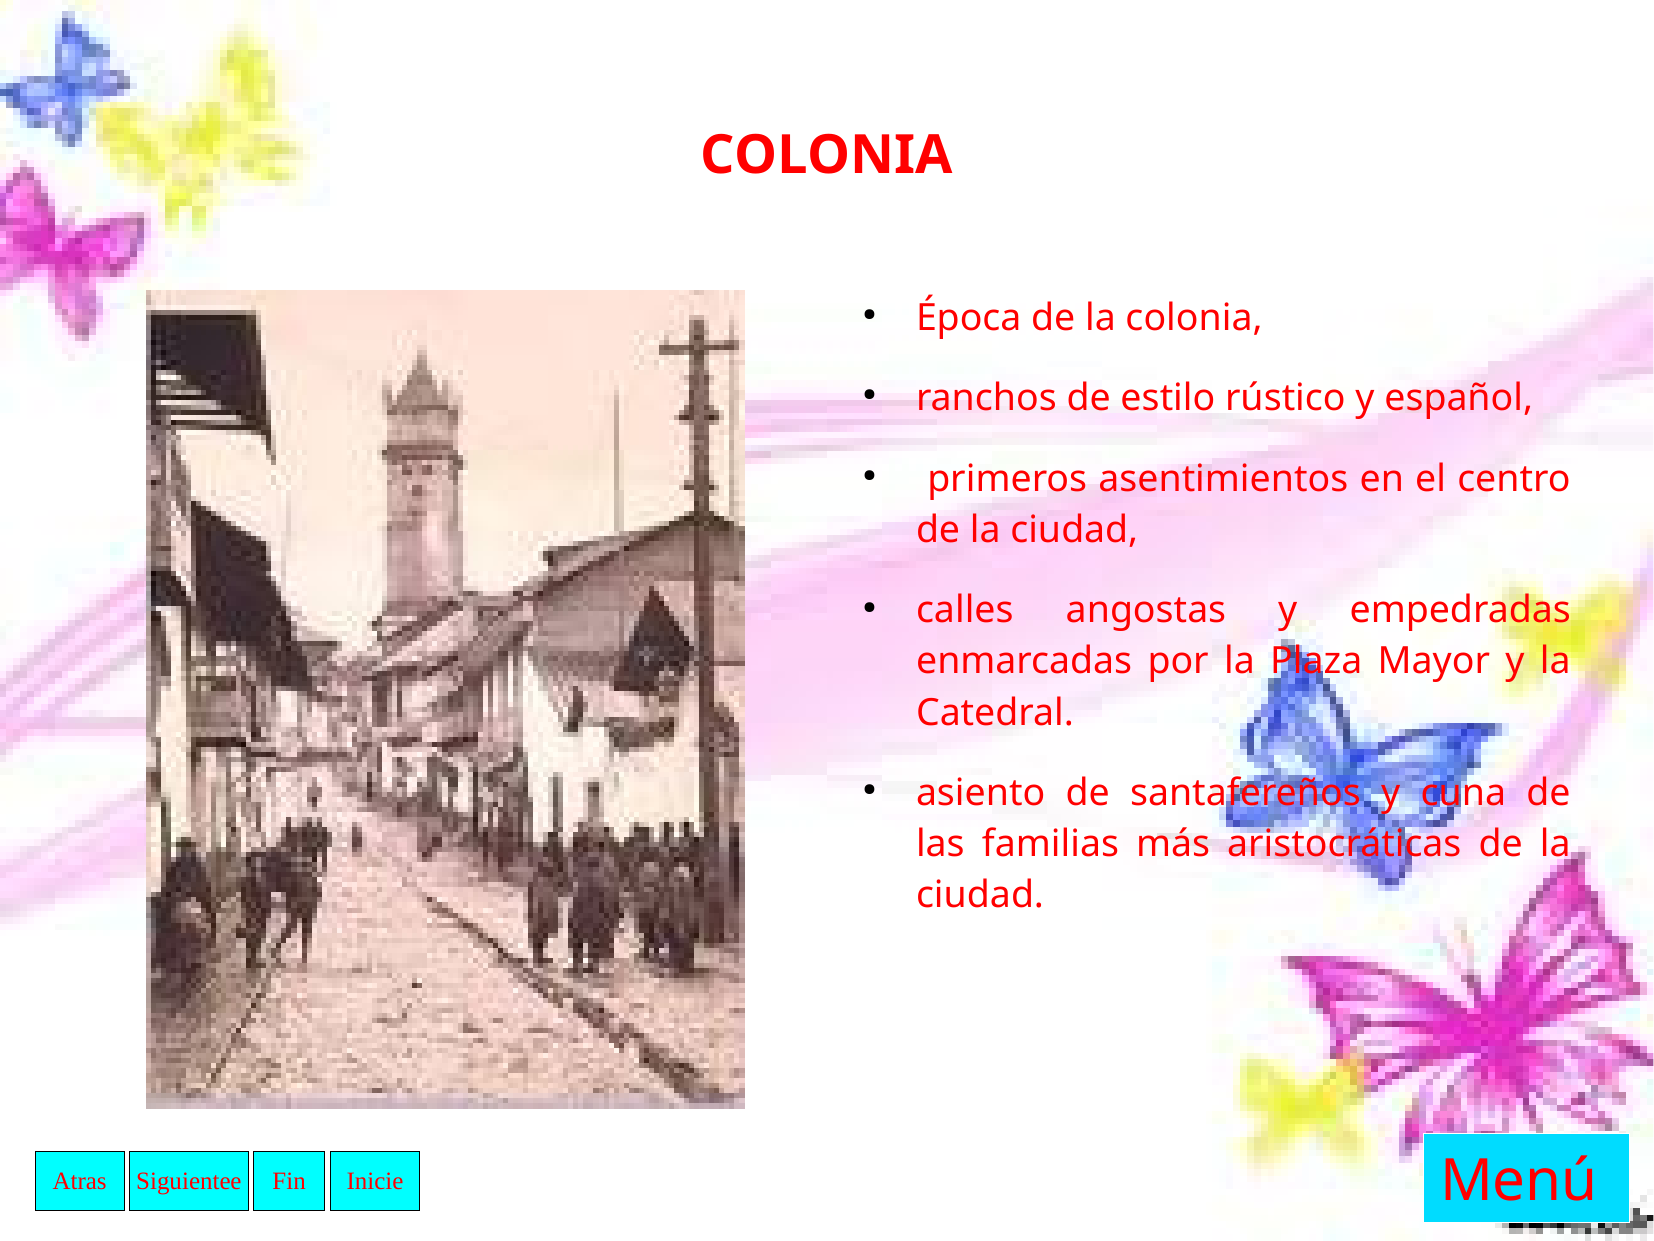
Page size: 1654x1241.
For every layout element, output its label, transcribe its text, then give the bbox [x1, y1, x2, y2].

text_box Siguientee [129, 1151, 249, 1211]
text_box Inicie [330, 1151, 420, 1211]
picture [0, 0, 1654, 1241]
text_box Fin [253, 1151, 325, 1211]
list Época de la colonia, ranchos de estilo rústico y español, primeros asentimientos en el centro de la ciudad, calles angostas y empedradas enmarcadas por la Plaza Mayor y la Catedral. asiento de santafereños y cuna de las familias más aristocráticas de la ciudad. [845, 290, 1572, 1109]
title COLONIA [82, 49, 1571, 257]
text_box Atras [35, 1151, 125, 1211]
text_box Menú [1423, 1133, 1630, 1223]
